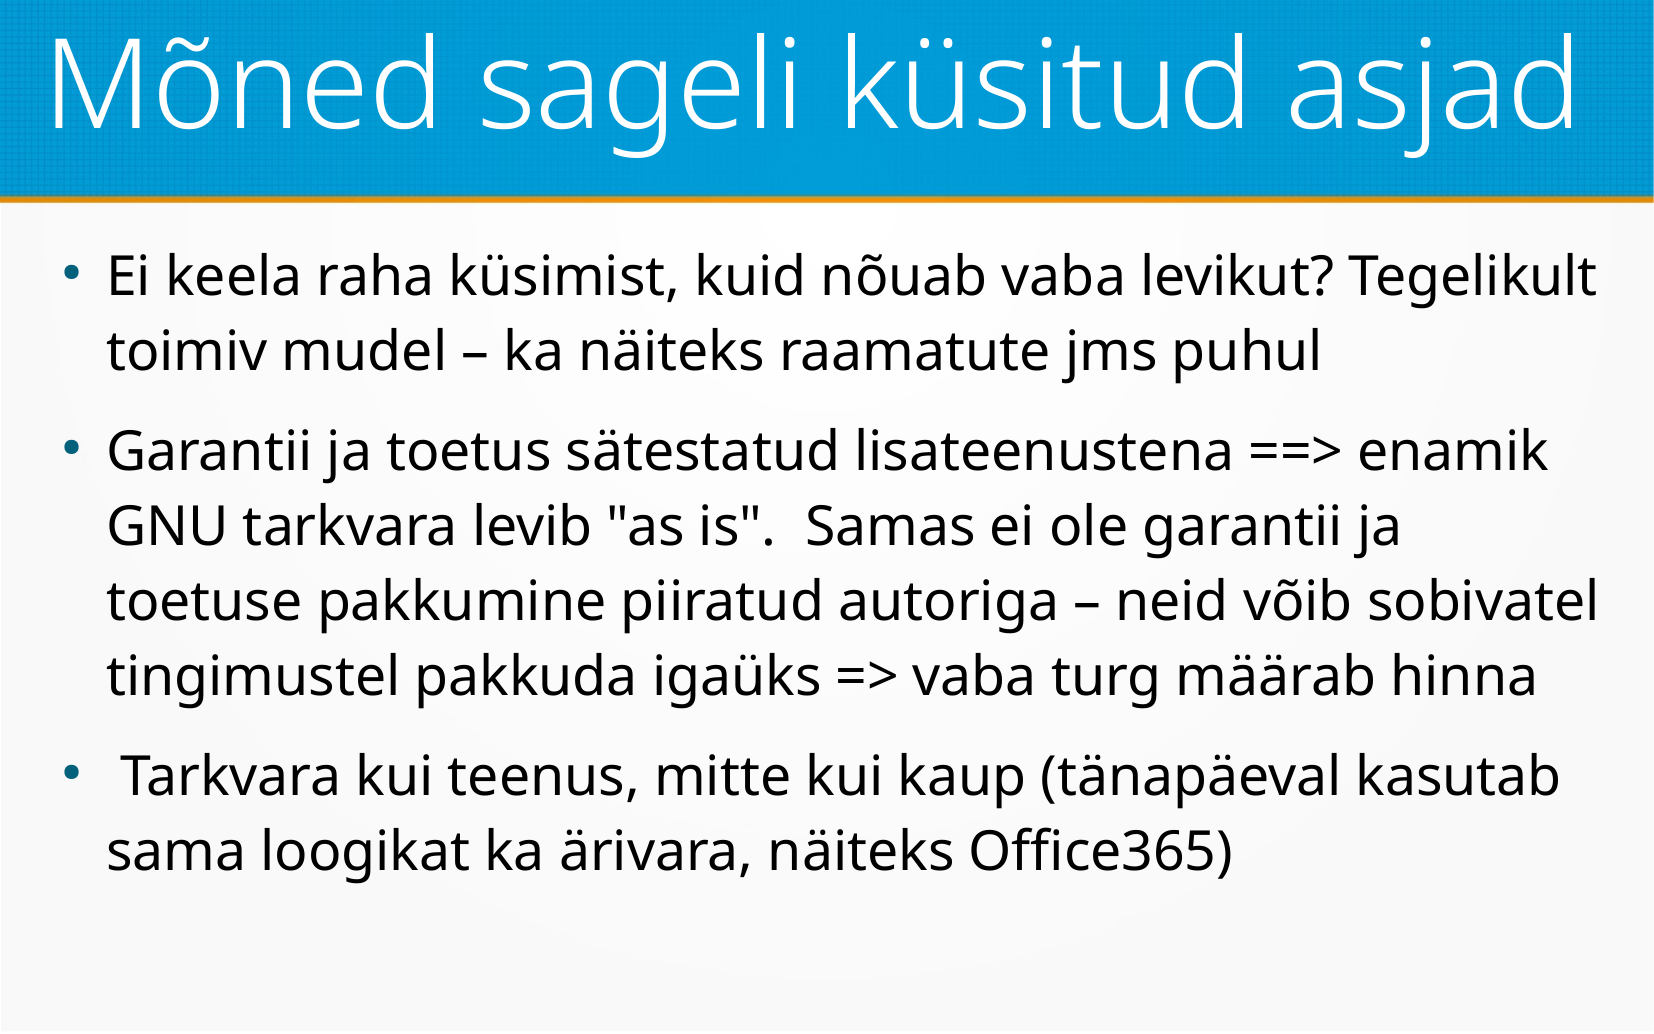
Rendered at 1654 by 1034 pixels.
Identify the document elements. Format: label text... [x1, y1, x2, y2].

list Ei keela raha küsimist, kuid nõuab vaba levikut? Tegelikult toimiv mudel – ka näiteks raamatute jms puhul Garantii ja toetus sätestatud lisateenustena ==> enamik GNU tarkvara levib "as is". Samas ei ole garantii ja toetuse pakkumine piiratud autoriga – neid võib sobivatel tingimustel pakkuda igaüks => vaba turg määrab hinna Tarkvara kui teenus, mitte kui kaup (tänapäeval kasutab sama loogikat ka ärivara, näiteks Office365) [47, 236, 1607, 1002]
picture [0, 195, 1654, 1034]
title Mõned sageli küsitud asjad [43, 0, 1619, 166]
